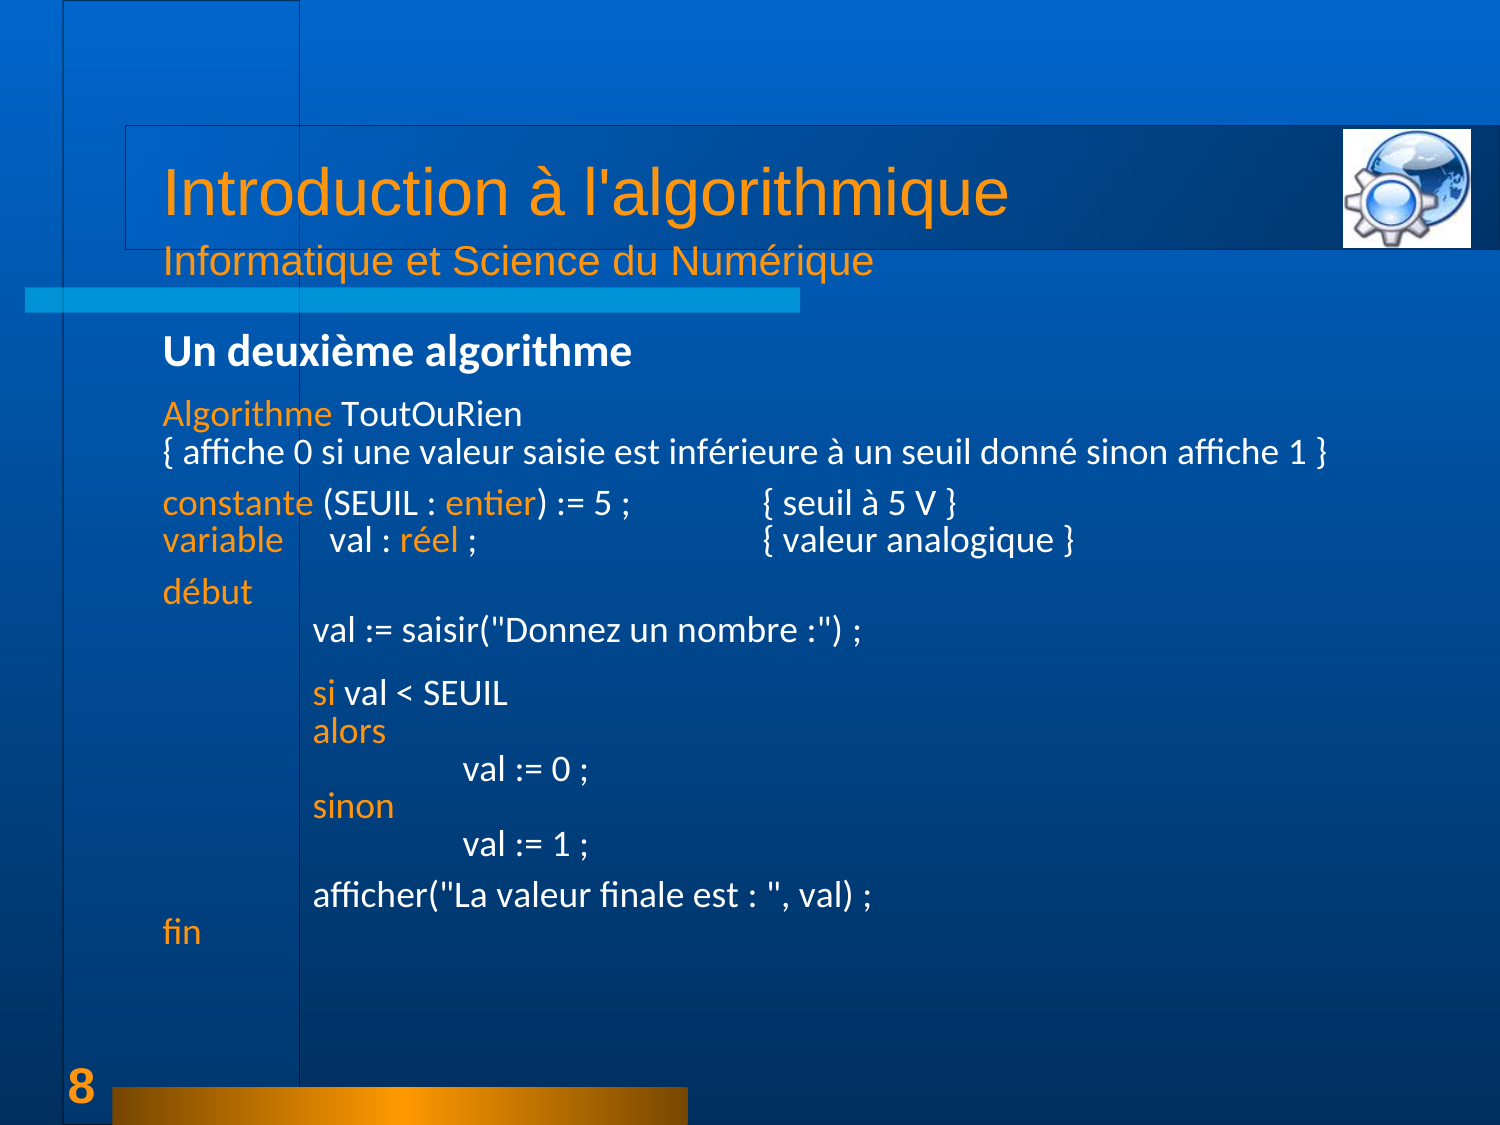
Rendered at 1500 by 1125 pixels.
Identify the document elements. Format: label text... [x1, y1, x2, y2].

text_box Un deuxième algorithme Algorithme ToutOuRien { affiche 0 si une valeur saisie est inférieure à un seuil donné sinon affiche 1 } constante (SEUIL : entier) := 5 ; { seuil à 5 V } variable val : réel ; { valeur analogique } début val := saisir("Donnez un nombre :") ; si val < SEUIL alors val := 0 ; sinon val := 1 ; afficher("La valeur finale est : ", val) ; fin [147, 324, 1418, 1091]
picture [1343, 129, 1471, 248]
